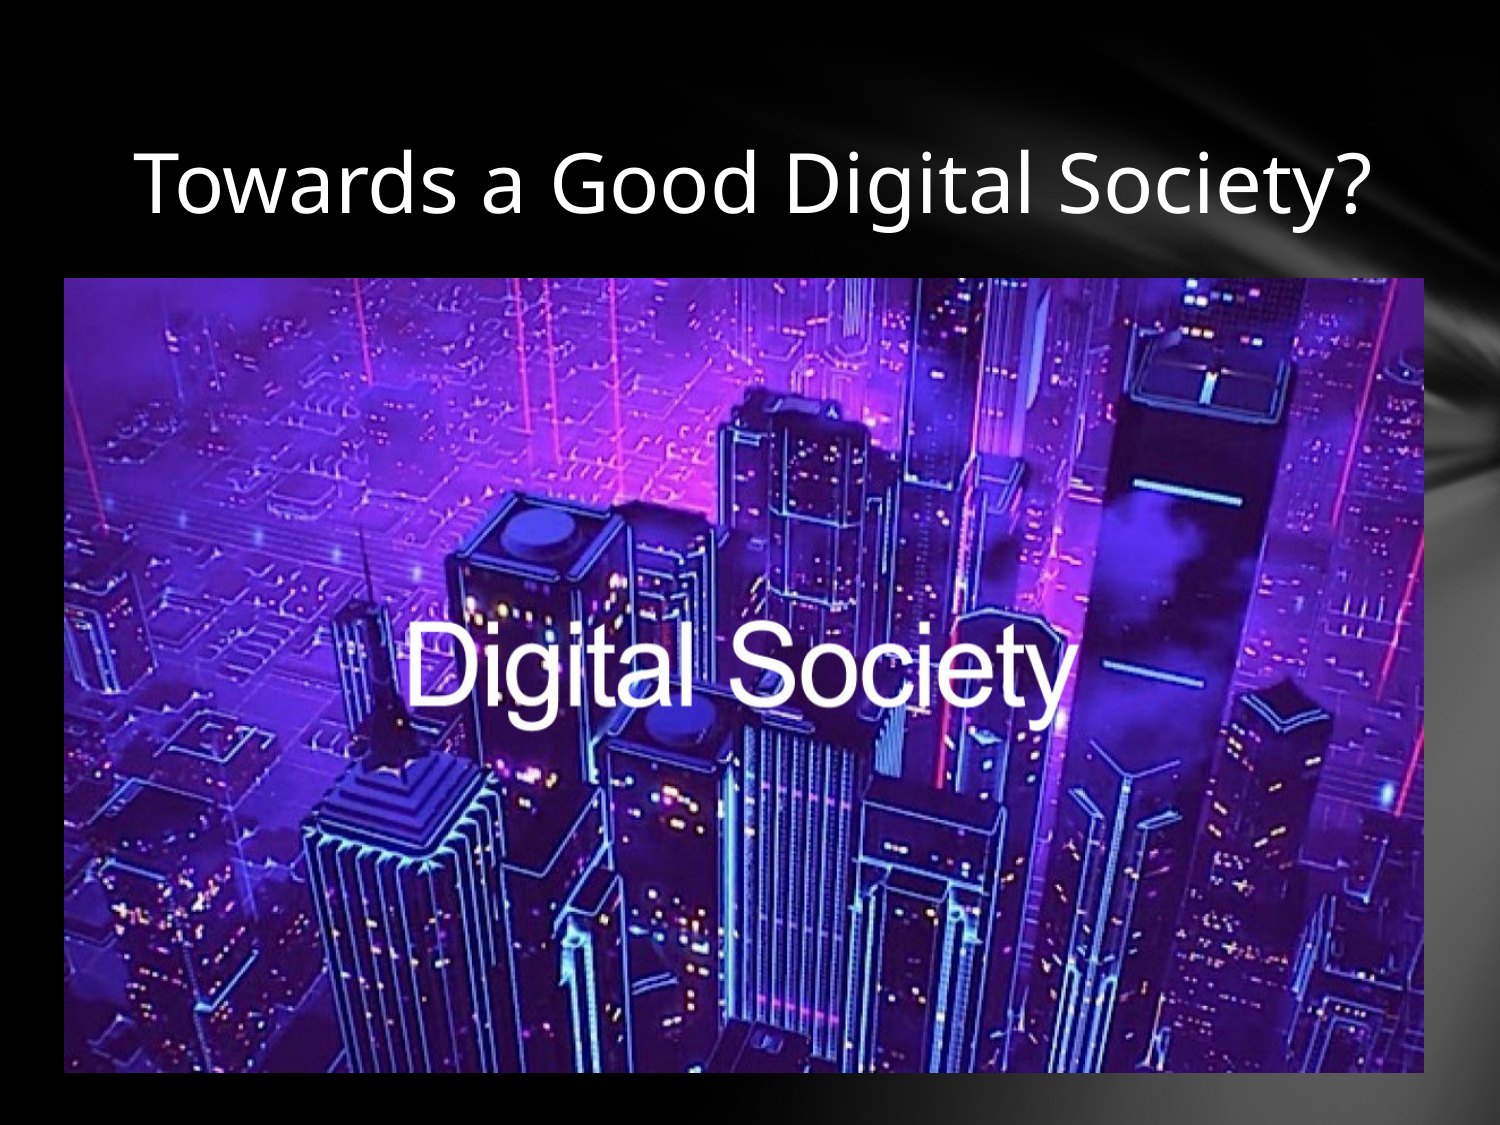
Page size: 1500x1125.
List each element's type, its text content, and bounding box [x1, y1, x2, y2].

title Towards a Good Digital Society? [118, 0, 1394, 238]
picture [64, 278, 1424, 1073]
